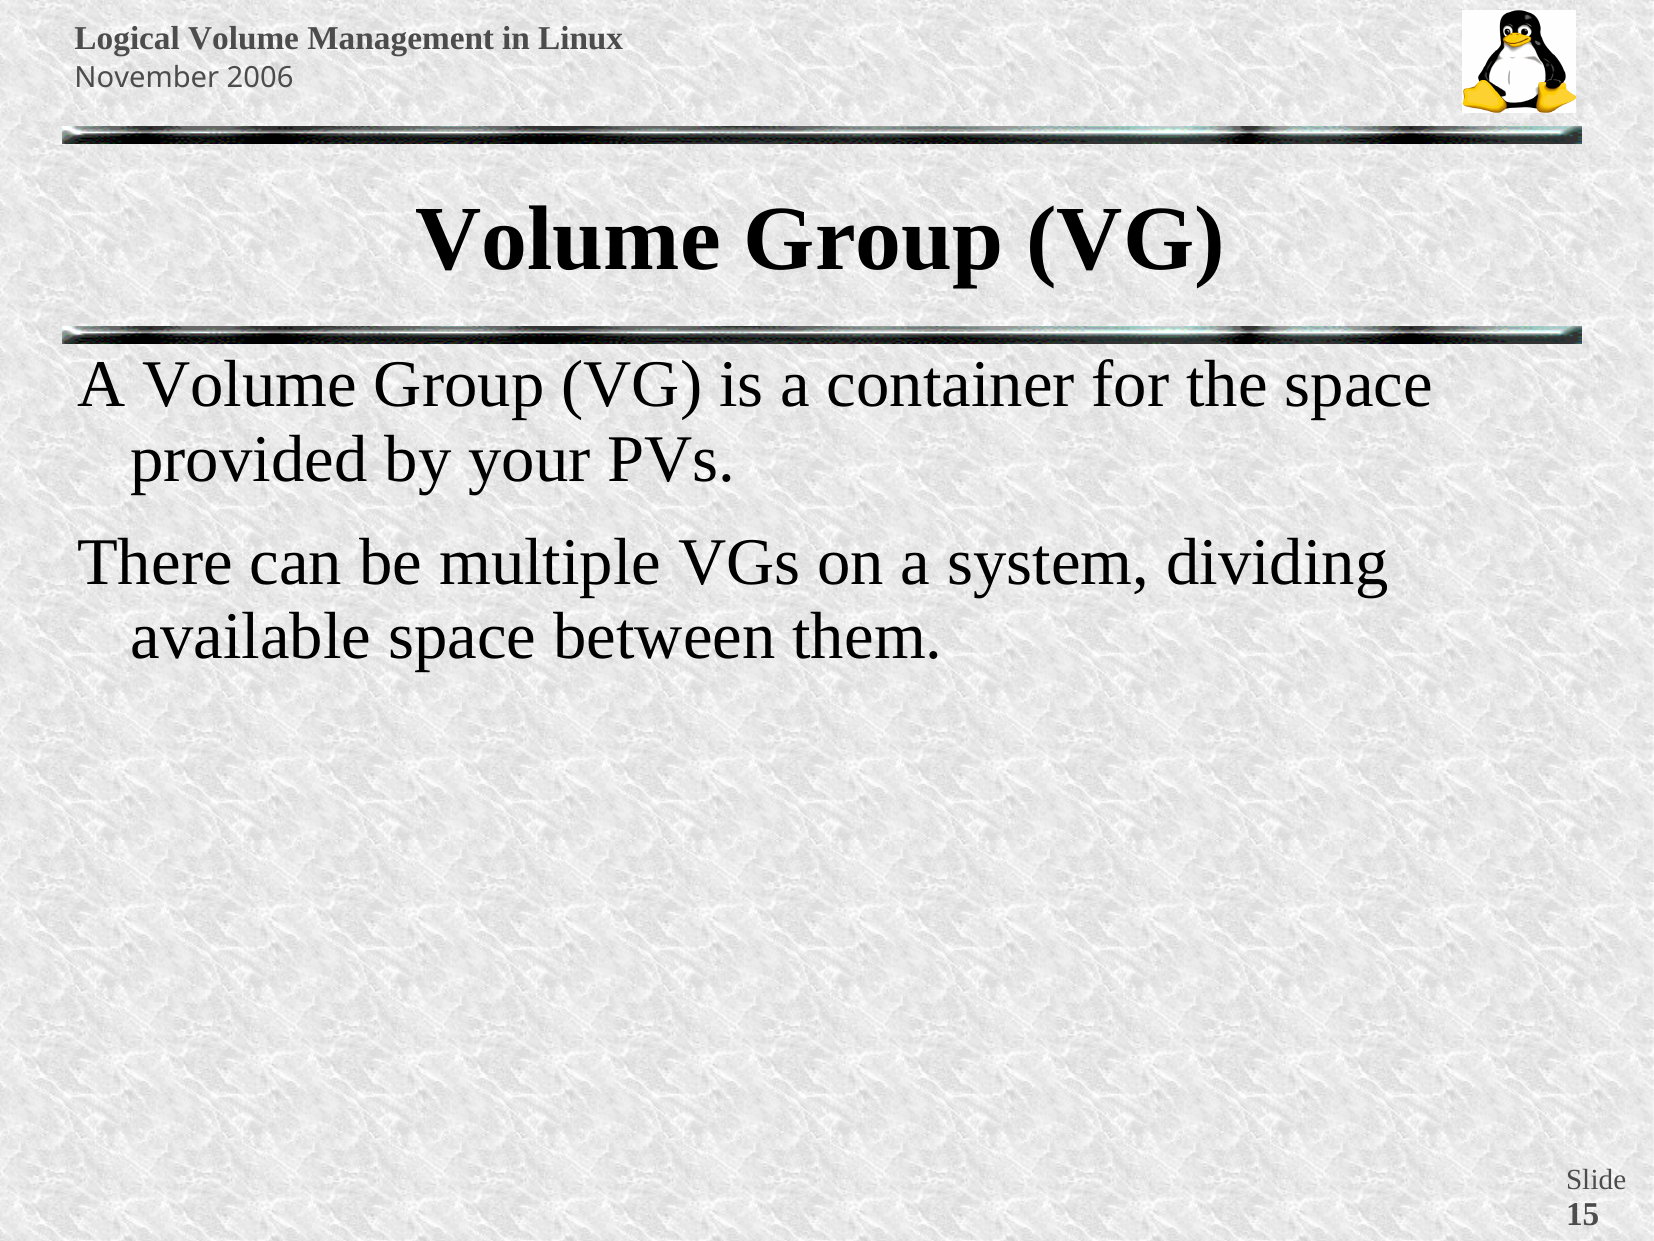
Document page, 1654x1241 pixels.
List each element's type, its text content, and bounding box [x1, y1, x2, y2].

list A Volume Group (VG) is a container for the space provided by your PVs. There can be multiple VGs on a system, dividing available space between them. [59, 347, 1582, 1188]
title Volume Group (VG) [59, 156, 1582, 320]
picture [0, 0, 1654, 1241]
